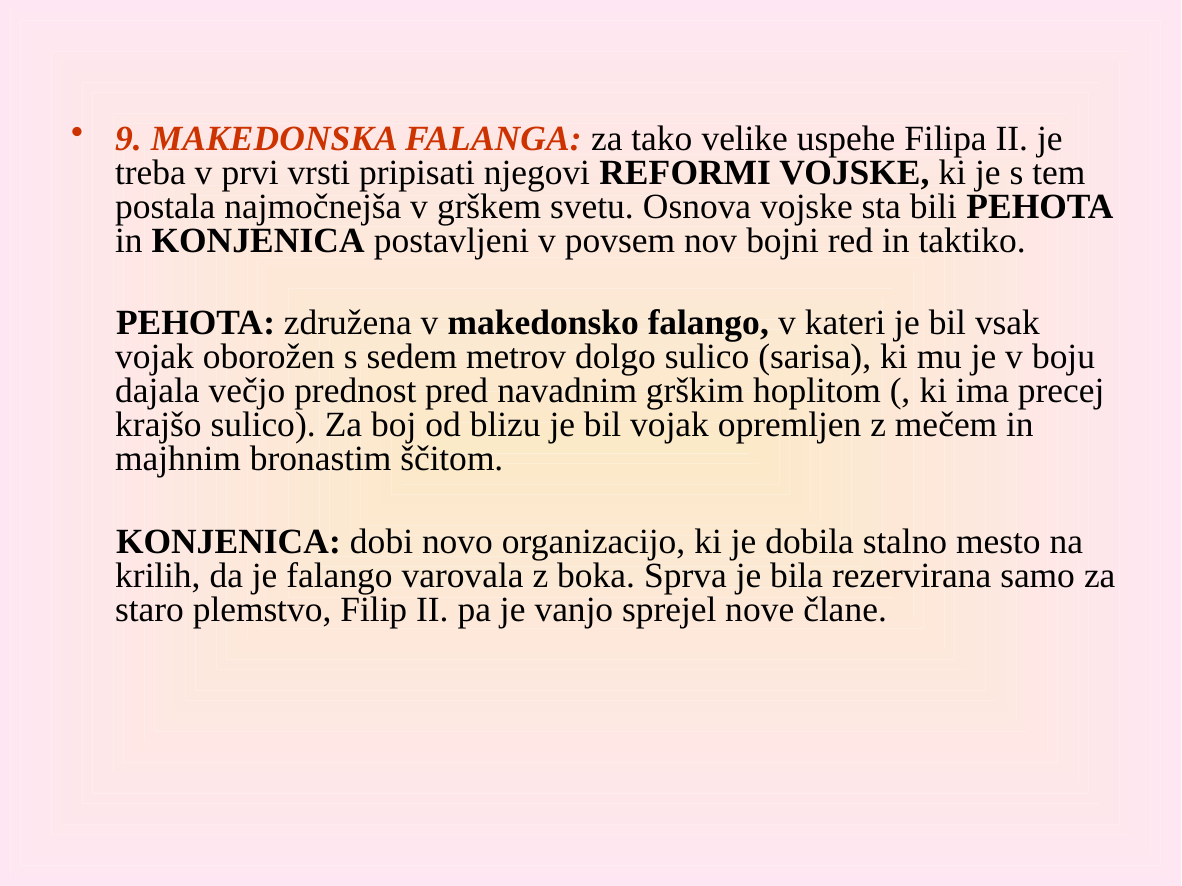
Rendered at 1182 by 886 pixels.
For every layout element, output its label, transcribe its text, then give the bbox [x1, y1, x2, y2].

list 9. MAKEDONSKA FALANGA: za tako velike uspehe Filipa II. je treba v prvi vrsti pripisati njegovi REFORMI VOJSKE, ki je s tem postala najmočnejša v grškem svetu. Osnova vojske sta bili PEHOTA in KONJENICA postavljeni v povsem nov bojni red in taktiko. PEHOTA: združena v makedonsko falango, v kateri je bil vsak vojak oborožen s sedem metrov dolgo sulico (sarisa), ki mu je v boju dajala večjo prednost pred navadnim grškim hoplitom (, ki ima precej krajšo sulico). Za boj od blizu je bil vojak opremljen z mečem in majhnim bronastim ščitom. KONJENICA: dobi novo organizacijo, ki je dobila stalno mesto na krilih, da je falango varovala z boka. Sprva je bila rezervirana samo za staro plemstvo, Filip II. pa je vanjo sprejel nove člane. [59, 117, 1140, 760]
